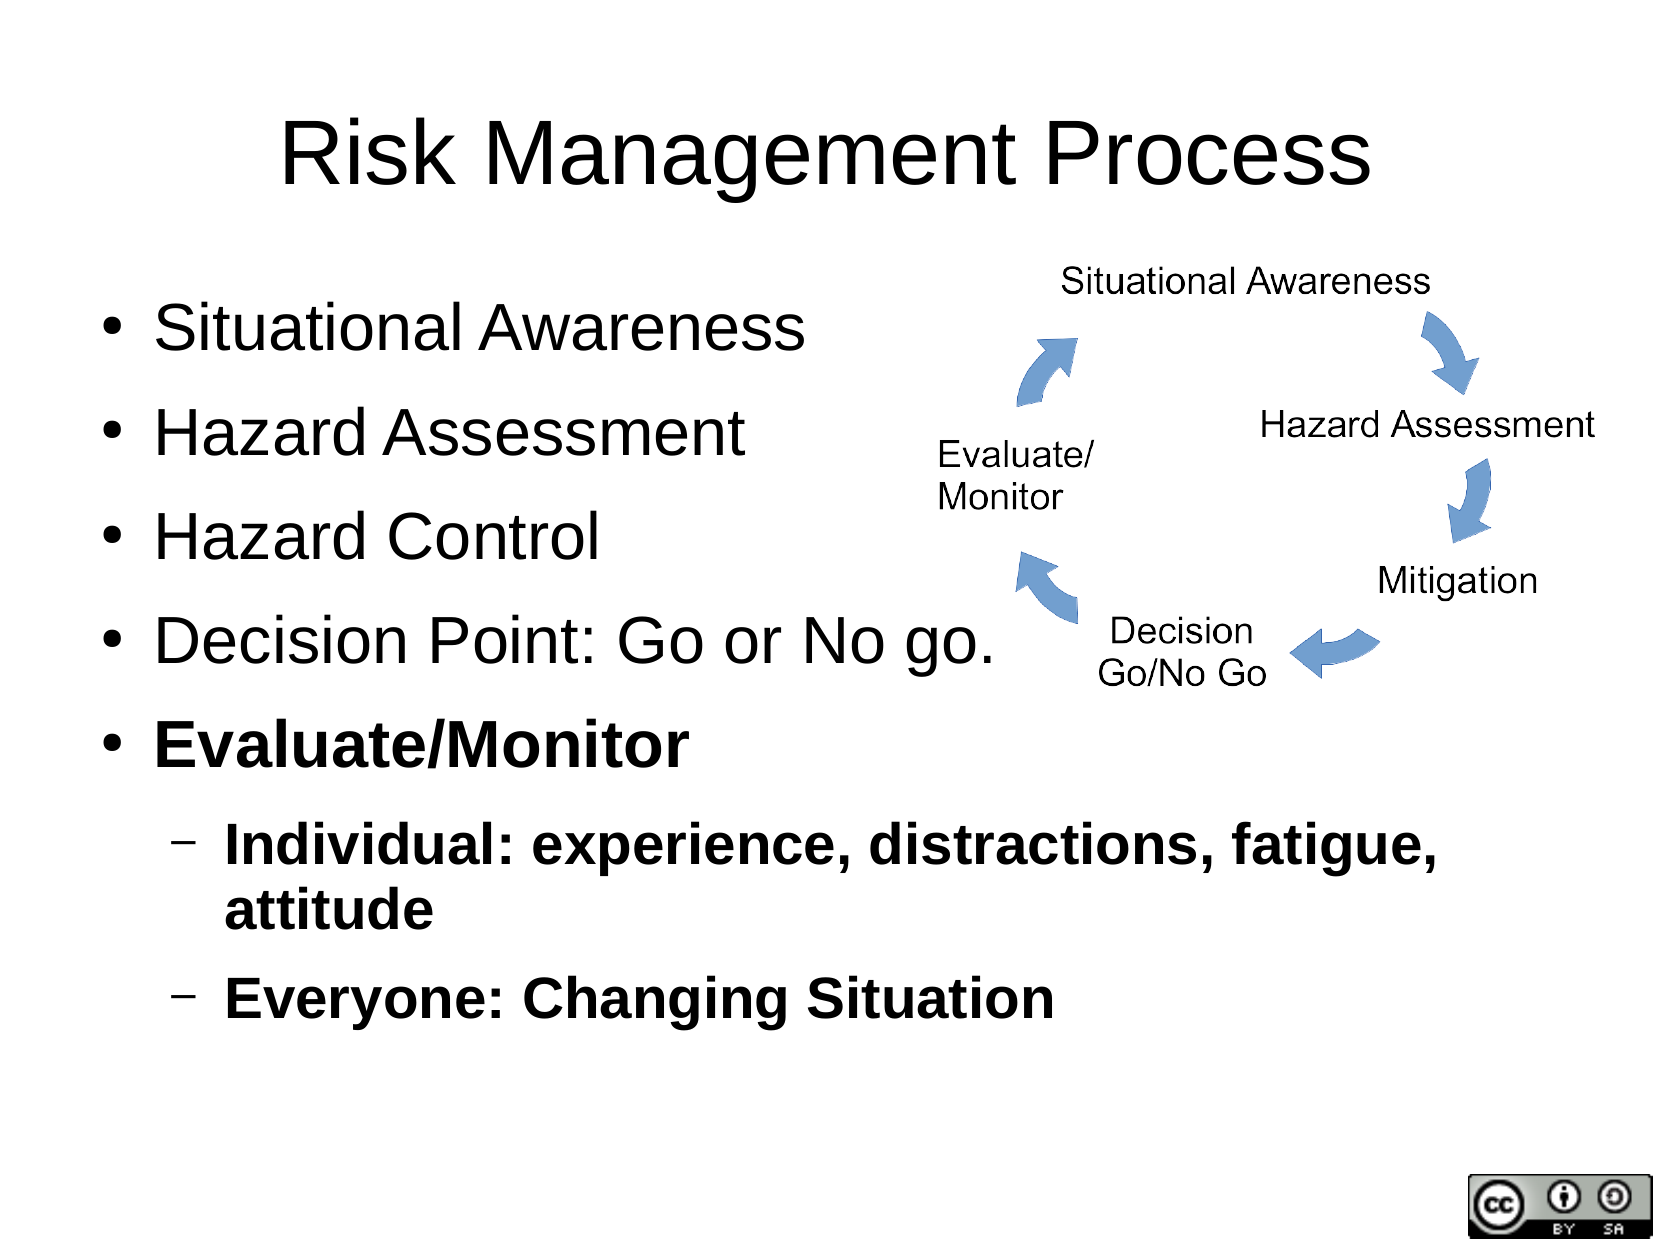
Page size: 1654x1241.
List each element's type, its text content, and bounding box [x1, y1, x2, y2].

title Risk Management Process [82, 49, 1571, 257]
picture [877, 213, 1628, 776]
picture [1468, 1174, 1653, 1239]
list Situational Awareness Hazard Assessment Hazard Control Decision Point: Go or No go. Evaluate/Monitor Individual: experience, distractions, fatigue, attitude Everyone: Changing Situation [82, 290, 1571, 1134]
